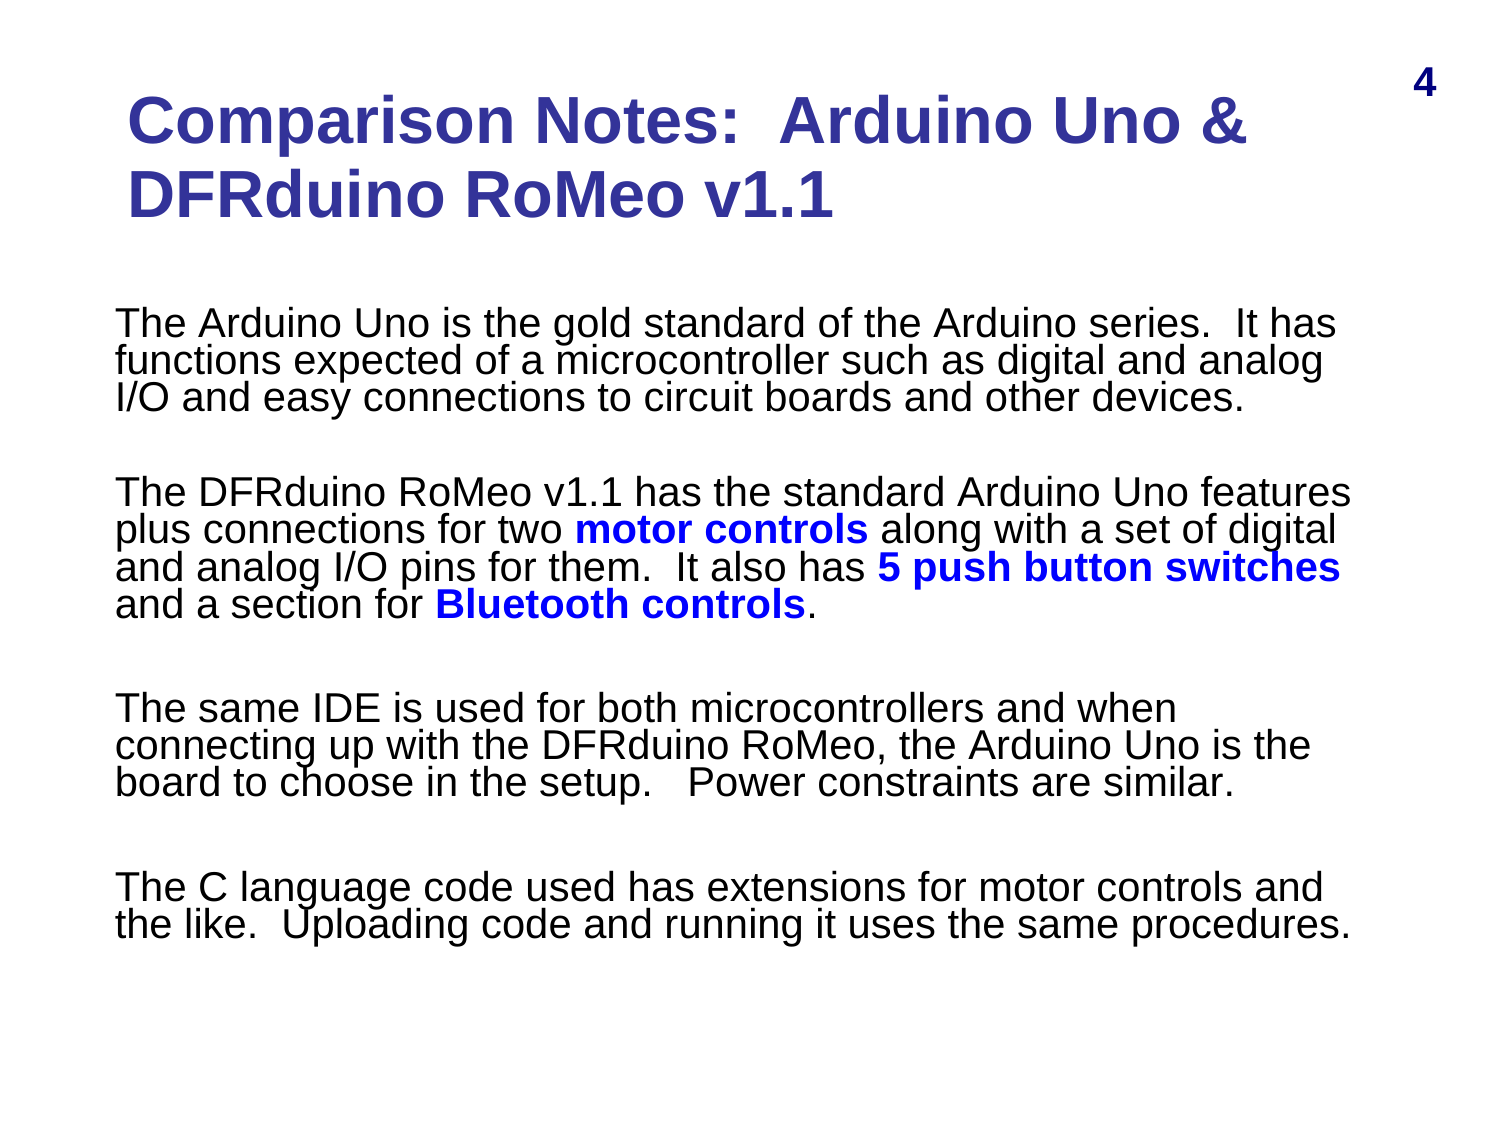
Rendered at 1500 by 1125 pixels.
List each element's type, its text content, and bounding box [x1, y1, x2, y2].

title Comparison Notes: Arduino Uno & DFRduino RoMeo v1.1 [112, 75, 1276, 240]
list The Arduino Uno is the gold standard of the Arduino series. It has functions expected of a microcontroller such as digital and analog I/O and easy connections to circuit boards and other devices. The DFRduino RoMeo v1.1 has the standard Arduino Uno features plus connections for two motor controls along with a set of digital and analog I/O pins for them. It also has 5 push button switches and a section for Bluetooth controls. The same IDE is used for both microcontrollers and when connecting up with the DFRduino RoMeo, the Arduino Uno is the board to choose in the setup. Power constraints are similar. The C language code used has extensions for motor controls and the like. Uploading code and running it uses the same procedures. [37, 299, 1388, 963]
text_box 4 [1387, 47, 1463, 113]
